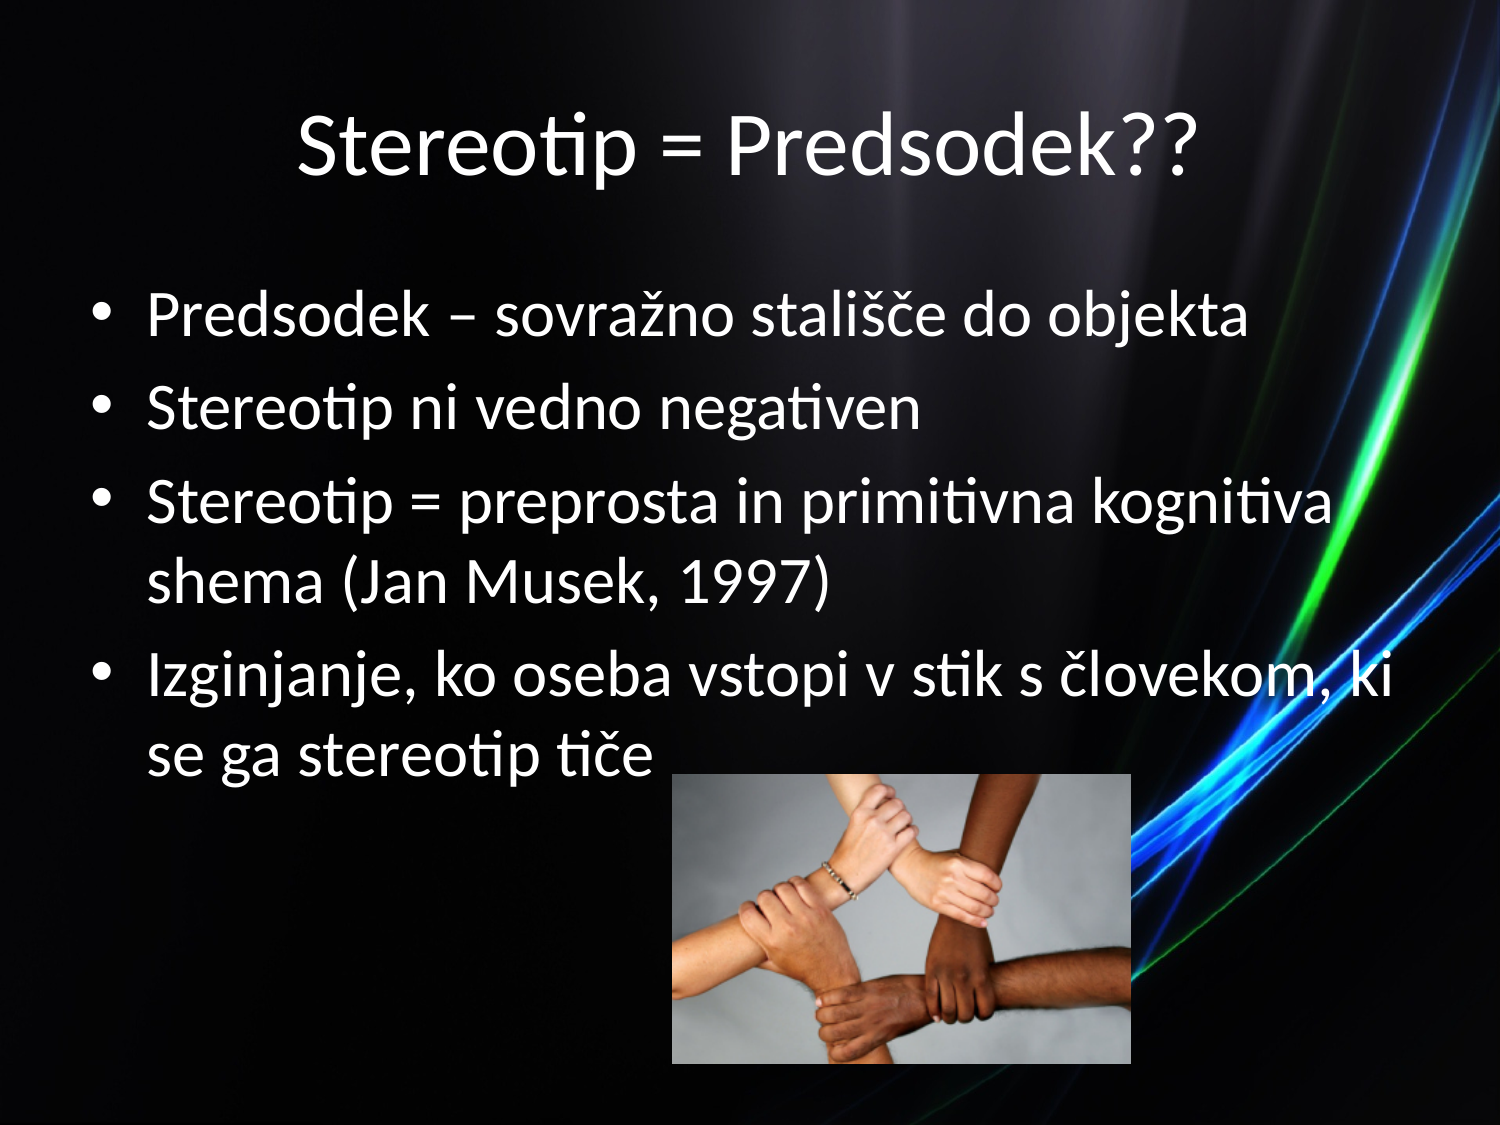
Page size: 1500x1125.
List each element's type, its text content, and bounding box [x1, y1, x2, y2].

title Stereotip = Predsodek?? [75, 45, 1425, 233]
picture [0, 0, 1500, 1125]
list Predsodek – sovražno stališče do objekta Stereotip ni vedno negativen Stereotip = preprosta in primitivna kognitiva shema (Jan Musek, 1997) Izginjanje, ko oseba vstopi v stik s človekom, ki se ga stereotip tiče [75, 262, 1425, 1005]
